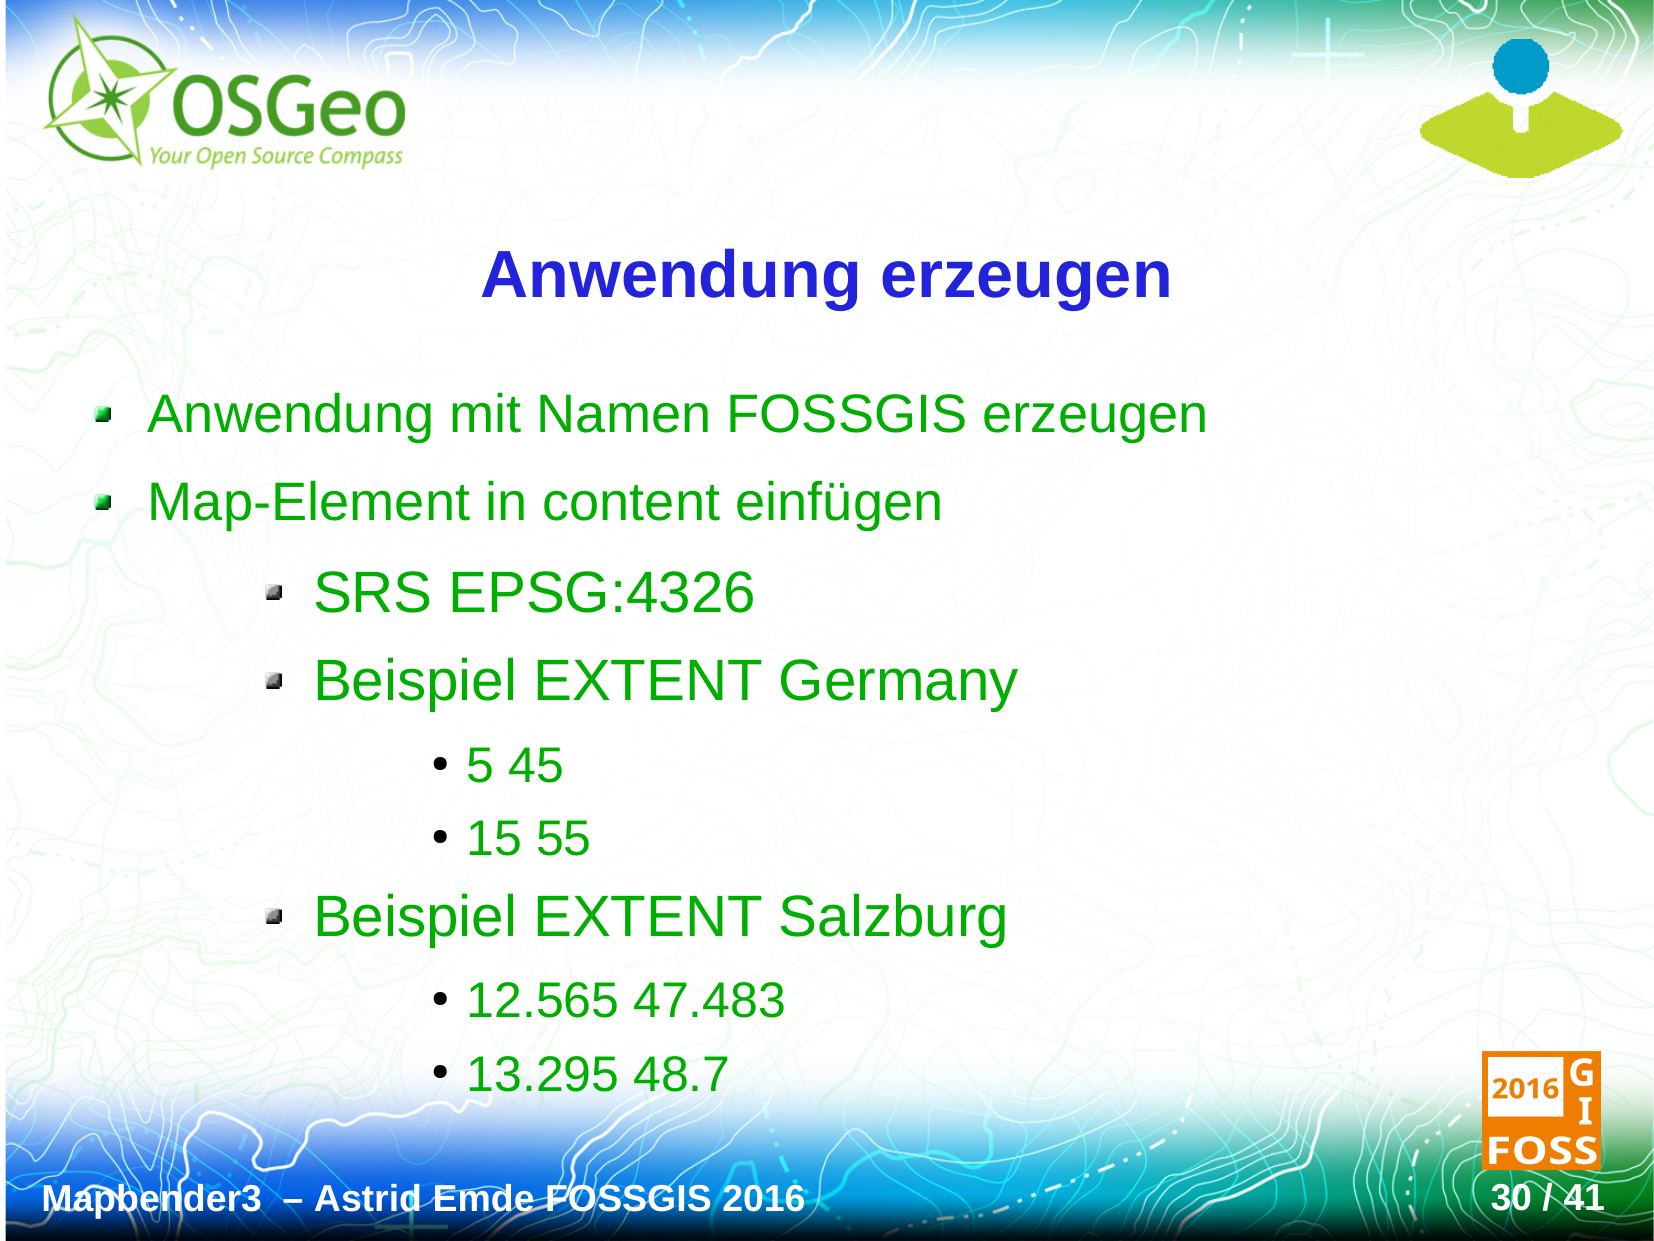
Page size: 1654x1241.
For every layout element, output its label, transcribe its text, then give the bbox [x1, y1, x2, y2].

title Anwendung erzeugen [82, 208, 1571, 342]
picture [5, 0, 1654, 1241]
list Anwendung mit Namen FOSSGIS erzeugen Map-Element in content einfügen SRS EPSG:4326 Beispiel EXTENT Germany 5 45 15 55 Beispiel EXTENT Salzburg 12.565 47.483 13.295 48.7 [76, 383, 1565, 1203]
